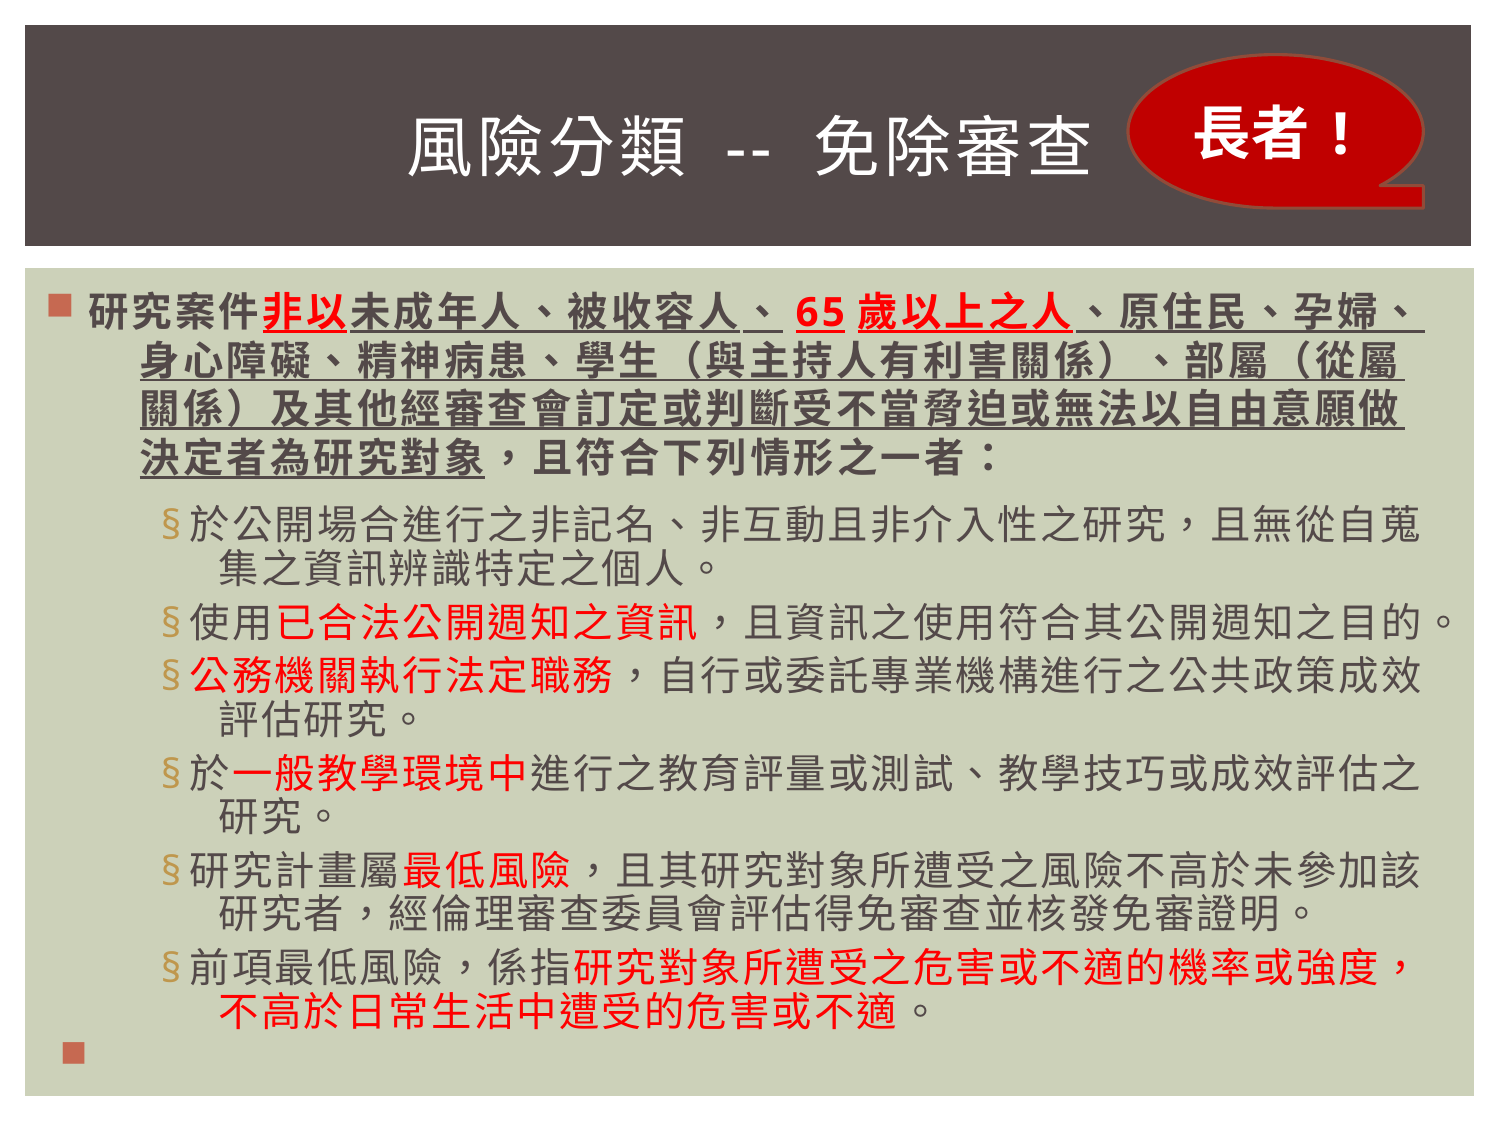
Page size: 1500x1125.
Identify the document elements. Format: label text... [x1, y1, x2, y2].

title 風險分類 -- 免除審查 [62, 58, 1438, 232]
list 研究案件非以未成年人、被收容人、65歲以上之人、原住民、孕婦、身心障礙、精神病患、學生（與主持人有利害關係）、部屬（從屬關係）及其他經審查會訂定或判斷受不當脅迫或無法以自由意願做決定者為研究對象，且符合下列情形之一者： 於公開場合進行之非記名、非互動且非介入性之研究，且無從自蒐集之資訊辨識特定之個人。 使用已合法公開週知之資訊，且資訊之使用符合其公開週知之目的。 公務機關執行法定職務，自行或委託專業機構進行之公共政策成效評估研究。 於一般教學環境中進行之教育評量或測試、教學技巧或成效評估之研究。 研究計畫屬最低風險，且其研究對象所遭受之風險不高於未參加該研究者，經倫理審查委員會評估得免審查並核發免審證明。 前項最低風險，係指研究對象所遭受之危害或不適的機率或強度，不高於日常生活中遭受的危害或不適。 [29, 278, 1445, 1095]
text_box 長者! [1127, 54, 1424, 209]
